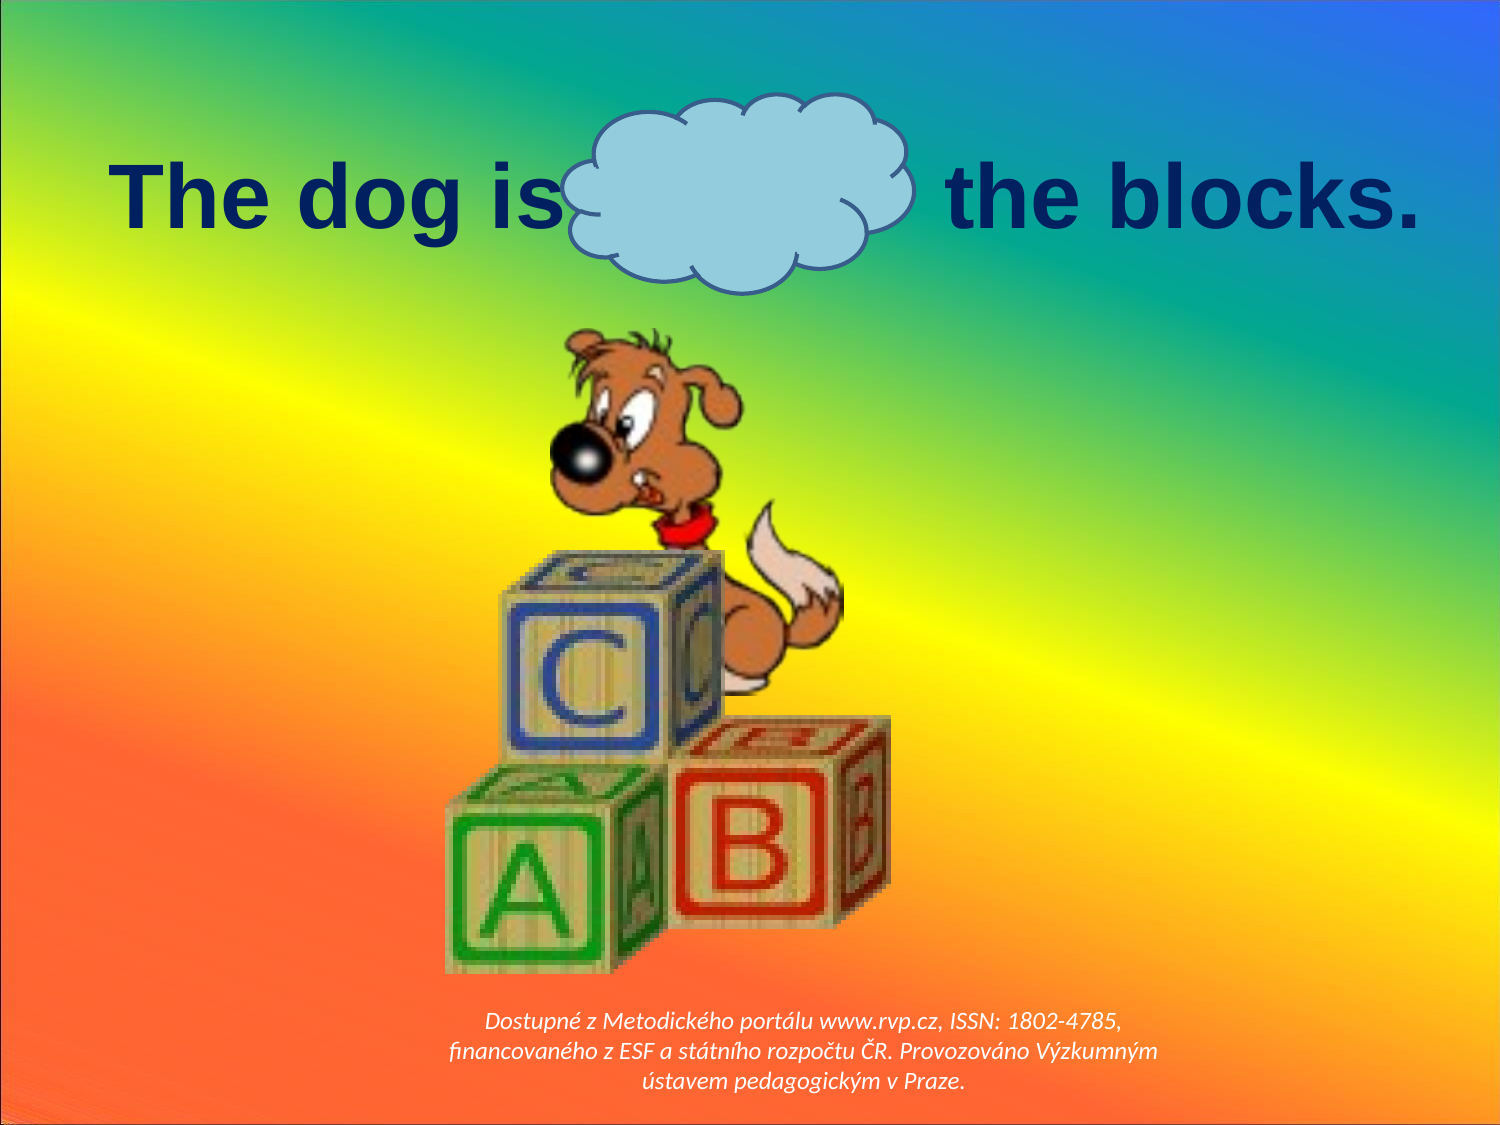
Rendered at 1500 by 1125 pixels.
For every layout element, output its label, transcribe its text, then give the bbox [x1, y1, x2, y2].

text_box Dostupné z Metodického portálu www.rvp.cz, ISSN: 1802-4785, financovaného z ESF a státního rozpočtu ČR. Provozováno Výzkumným ústavem pedagogickým v Praze. [421, 1019, 1187, 1080]
text_box The dog is behind the blocks. [858, 128, 1500, 255]
text_box The dog is behind the blocks. [93, 128, 604, 255]
title [0, 304, 1465, 727]
text_box [562, 94, 915, 294]
picture [0, 0, 1500, 1125]
